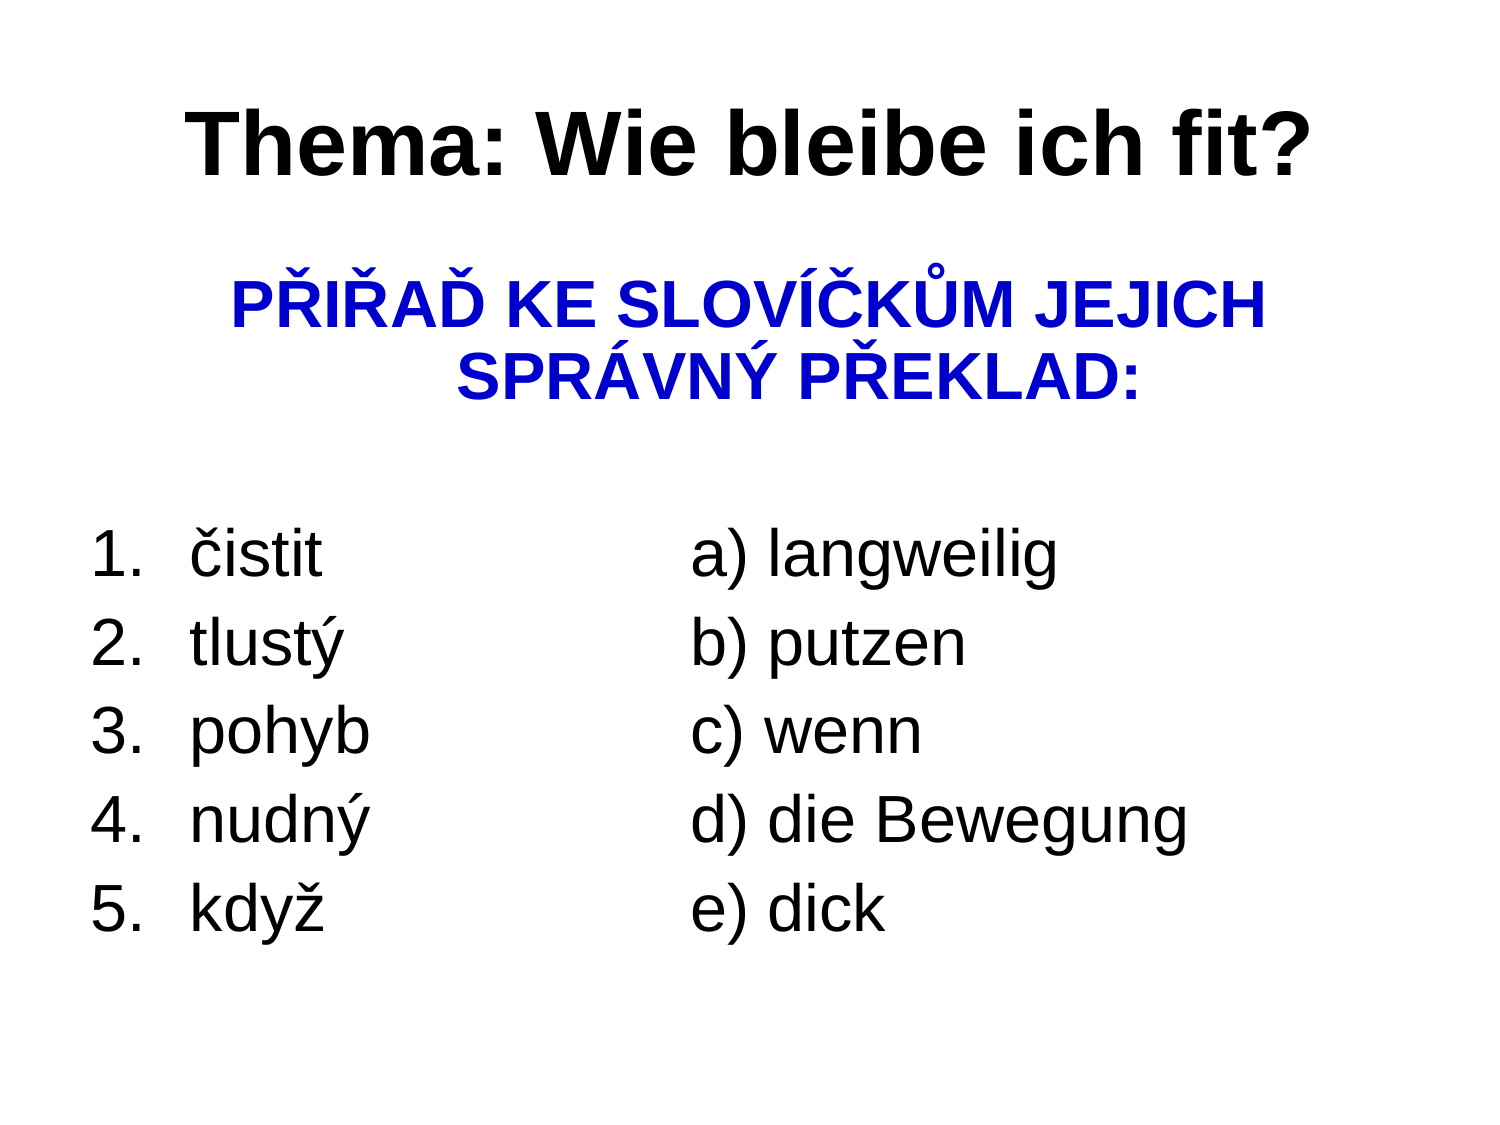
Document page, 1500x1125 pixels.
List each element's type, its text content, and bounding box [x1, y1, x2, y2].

list PŘIŘAĎ KE SLOVÍČKŮM JEJICH SPRÁVNÝ PŘEKLAD: čistit a) langweilig tlustý b) putzen pohyb c) wenn nudný d) die Bewegung když e) dick [75, 262, 1426, 1042]
title Thema: Wie bleibe ich fit? [75, 45, 1426, 233]
